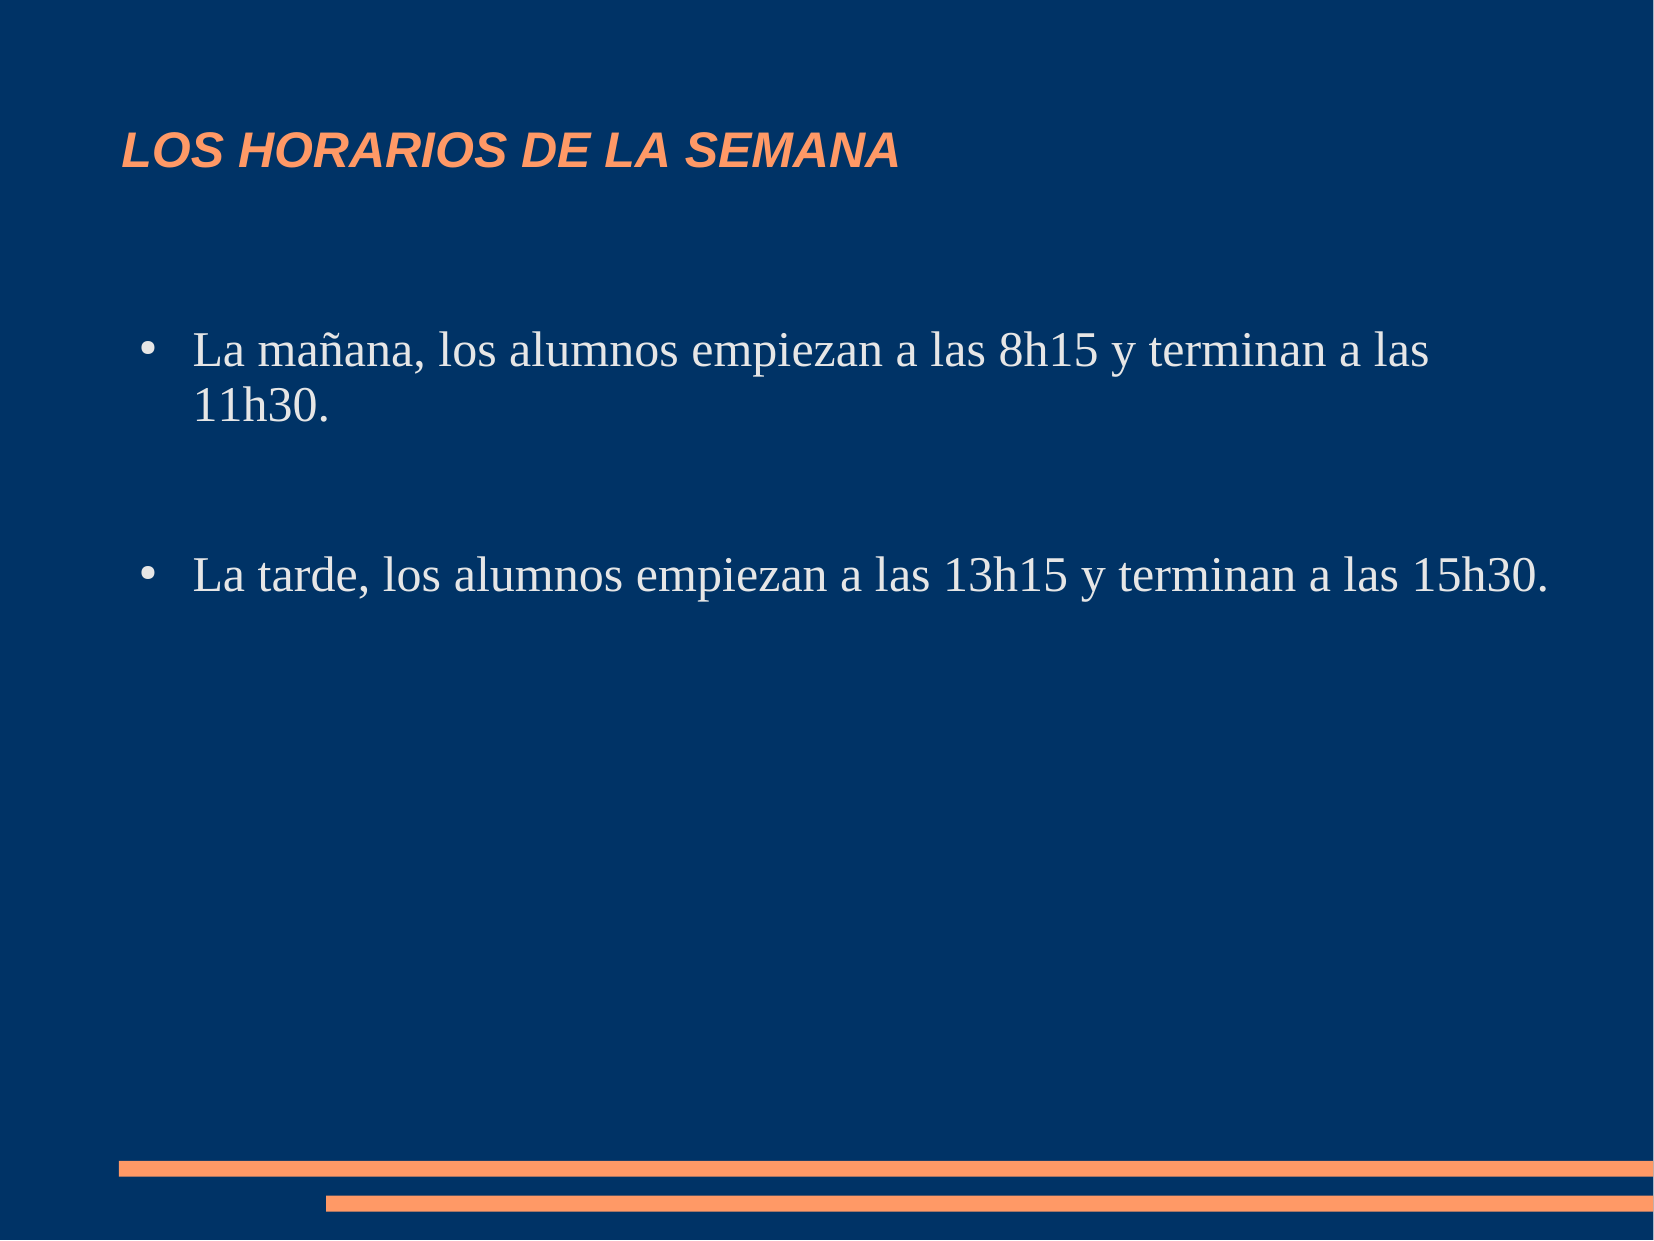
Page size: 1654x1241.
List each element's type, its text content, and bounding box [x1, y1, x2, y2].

title LOS HORARIOS DE LA SEMANA [121, 46, 1534, 254]
list La mañana, los alumnos empiezan a las 8h15 y terminan a las 11h30. La tarde, los alumnos empiezan a las 13h15 y terminan a las 15h30. [121, 322, 1561, 1132]
